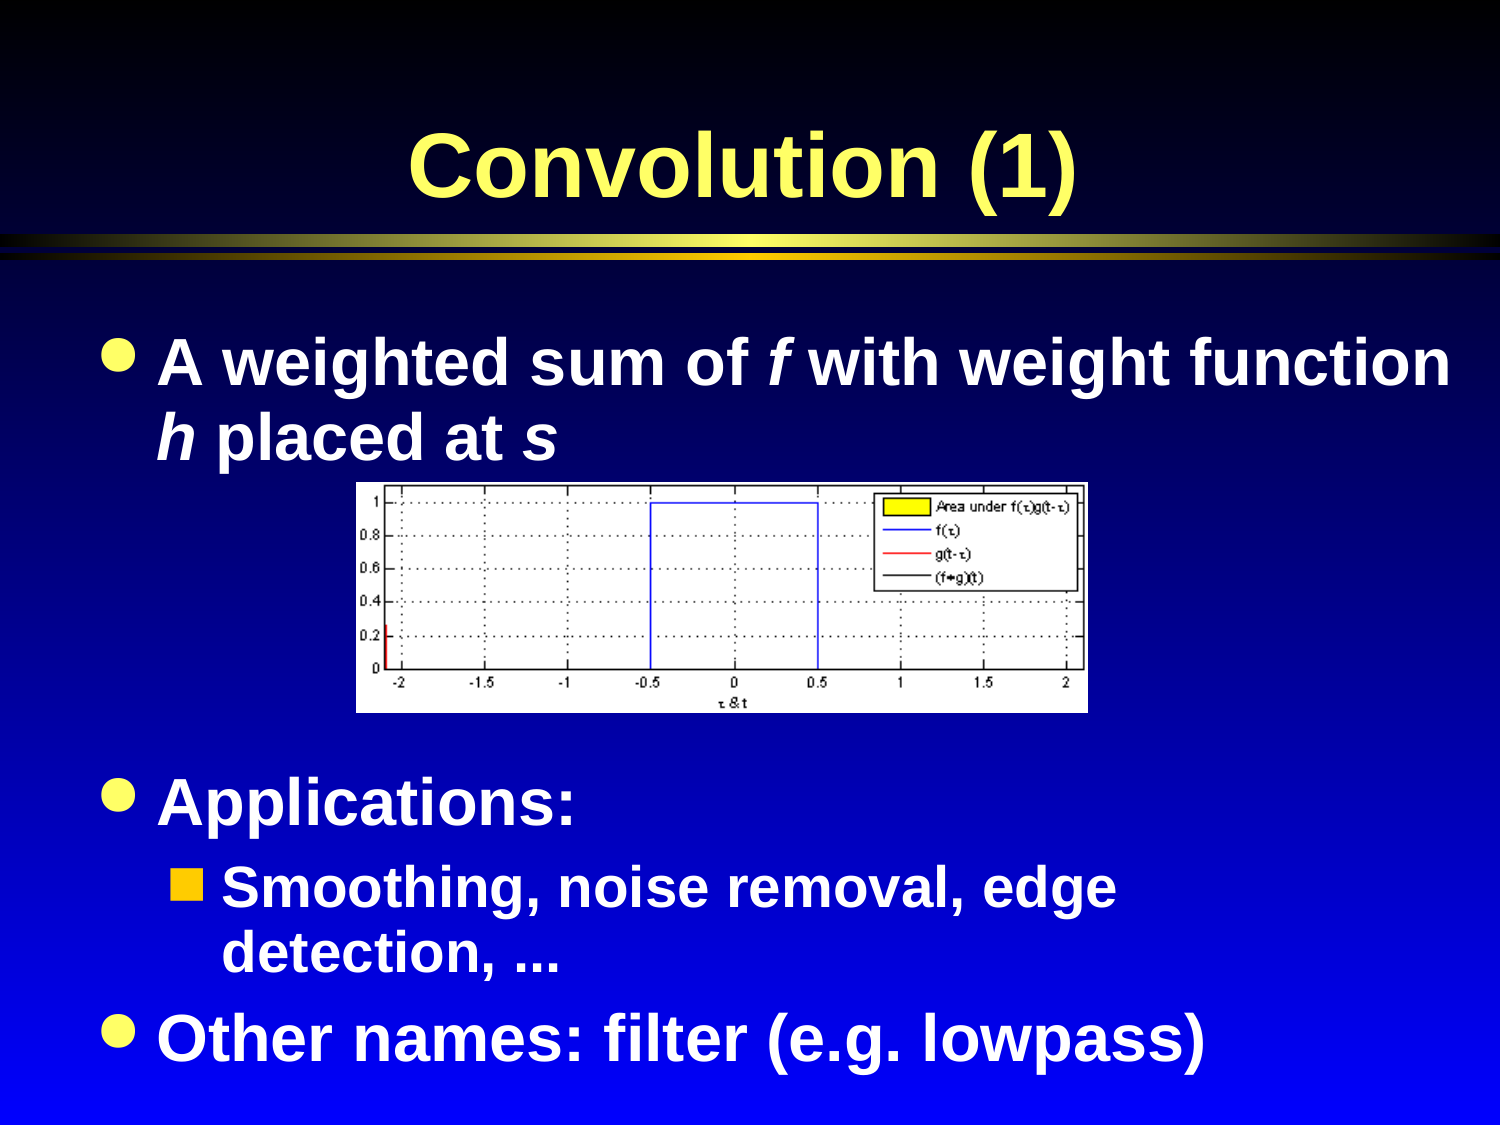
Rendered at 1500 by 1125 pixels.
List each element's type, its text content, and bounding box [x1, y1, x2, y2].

list A weighted sum of f with weight function h placed at s Applications: Smoothing, noise removal, edge detection, ... Other names: filter (e.g. lowpass) [99, 324, 1463, 1077]
picture [356, 482, 1088, 713]
title Convolution (1) [99, 0, 1388, 225]
